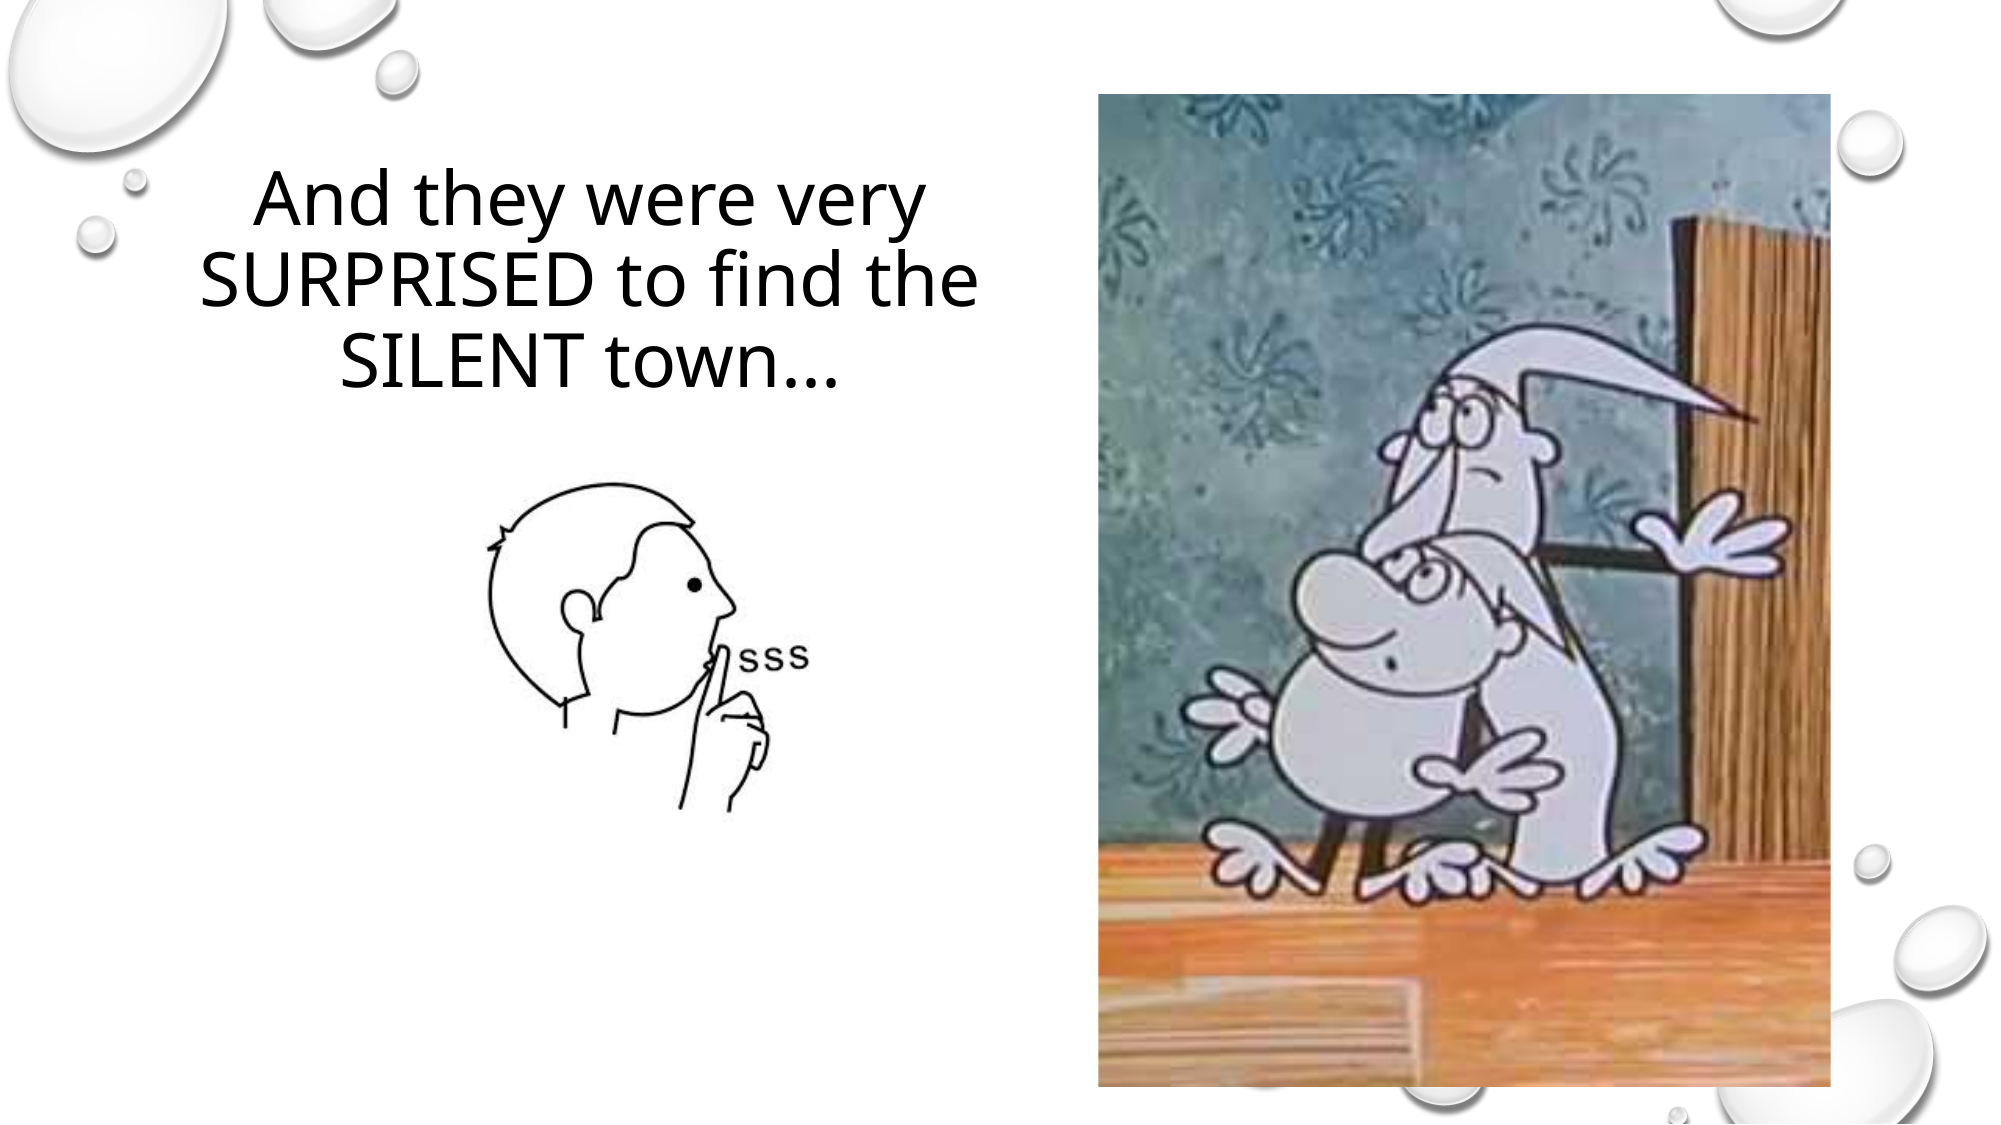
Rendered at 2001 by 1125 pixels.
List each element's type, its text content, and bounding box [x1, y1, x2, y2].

text_box And they were very SURPRISED to find the SILENT town... [153, 153, 1028, 413]
picture [0, 0, 1999, 1124]
